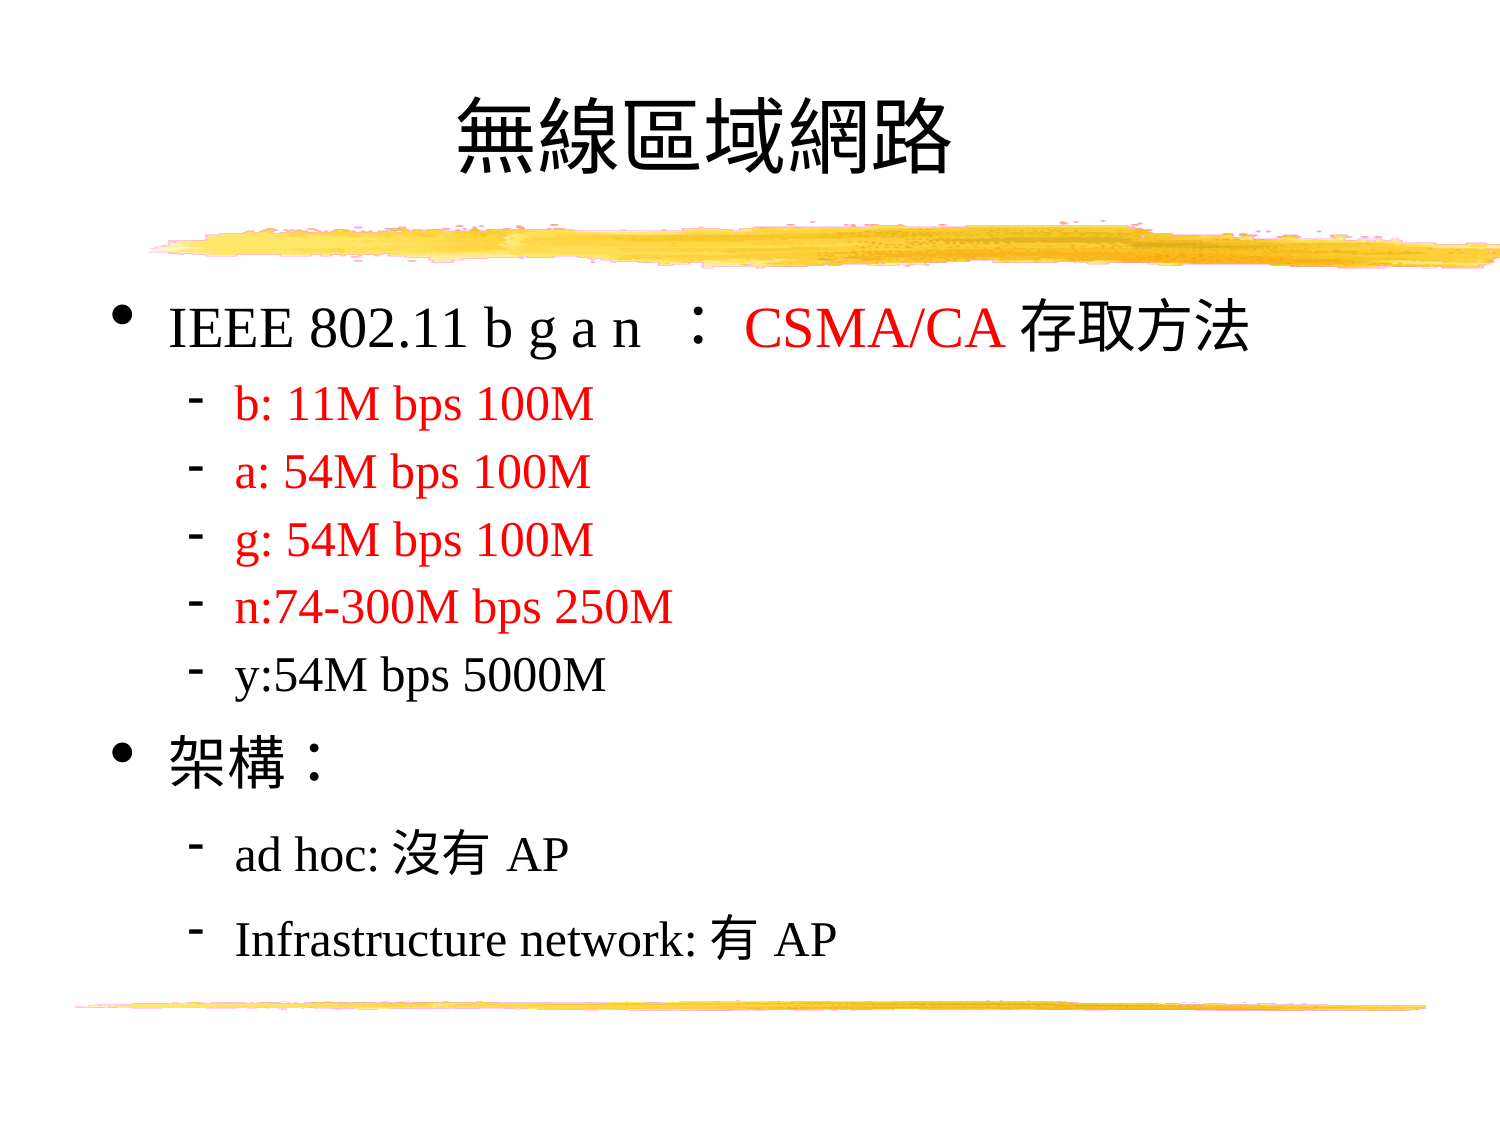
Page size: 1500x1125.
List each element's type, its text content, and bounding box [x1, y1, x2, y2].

list IEEE 802.11 b g a n ：CSMA/CA存取方法 b: 11M bps 100M a: 54M bps 100M g: 54M bps 100M n:74-300M bps 250M y:54M bps 5000M 架構： ad hoc:沒有AP Infrastructure network:有AP [112, 279, 1388, 940]
title 無線區域網路 [66, 44, 1342, 218]
picture [75, 999, 1426, 1013]
picture [150, 215, 1500, 279]
